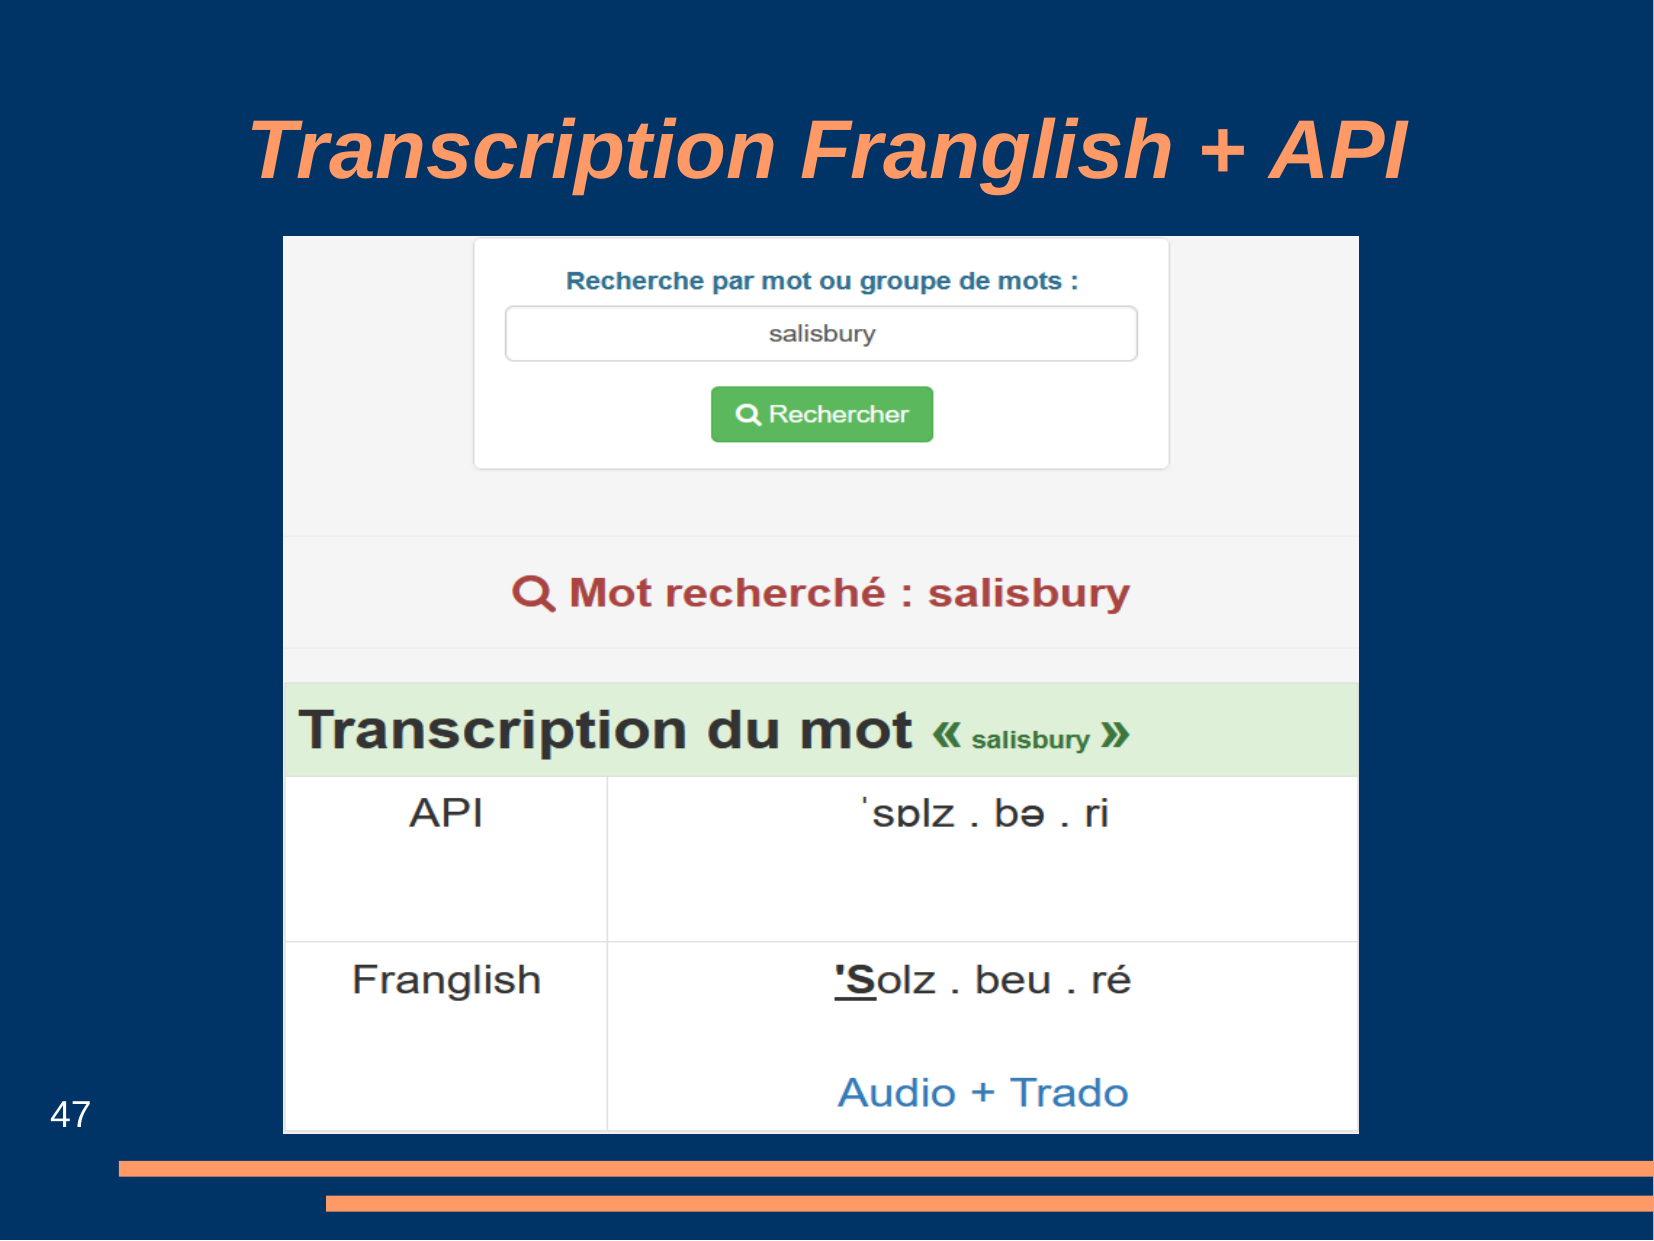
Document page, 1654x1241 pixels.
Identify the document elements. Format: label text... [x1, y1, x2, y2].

title Transcription Franglish + API [121, 46, 1534, 254]
picture [283, 236, 1359, 1134]
